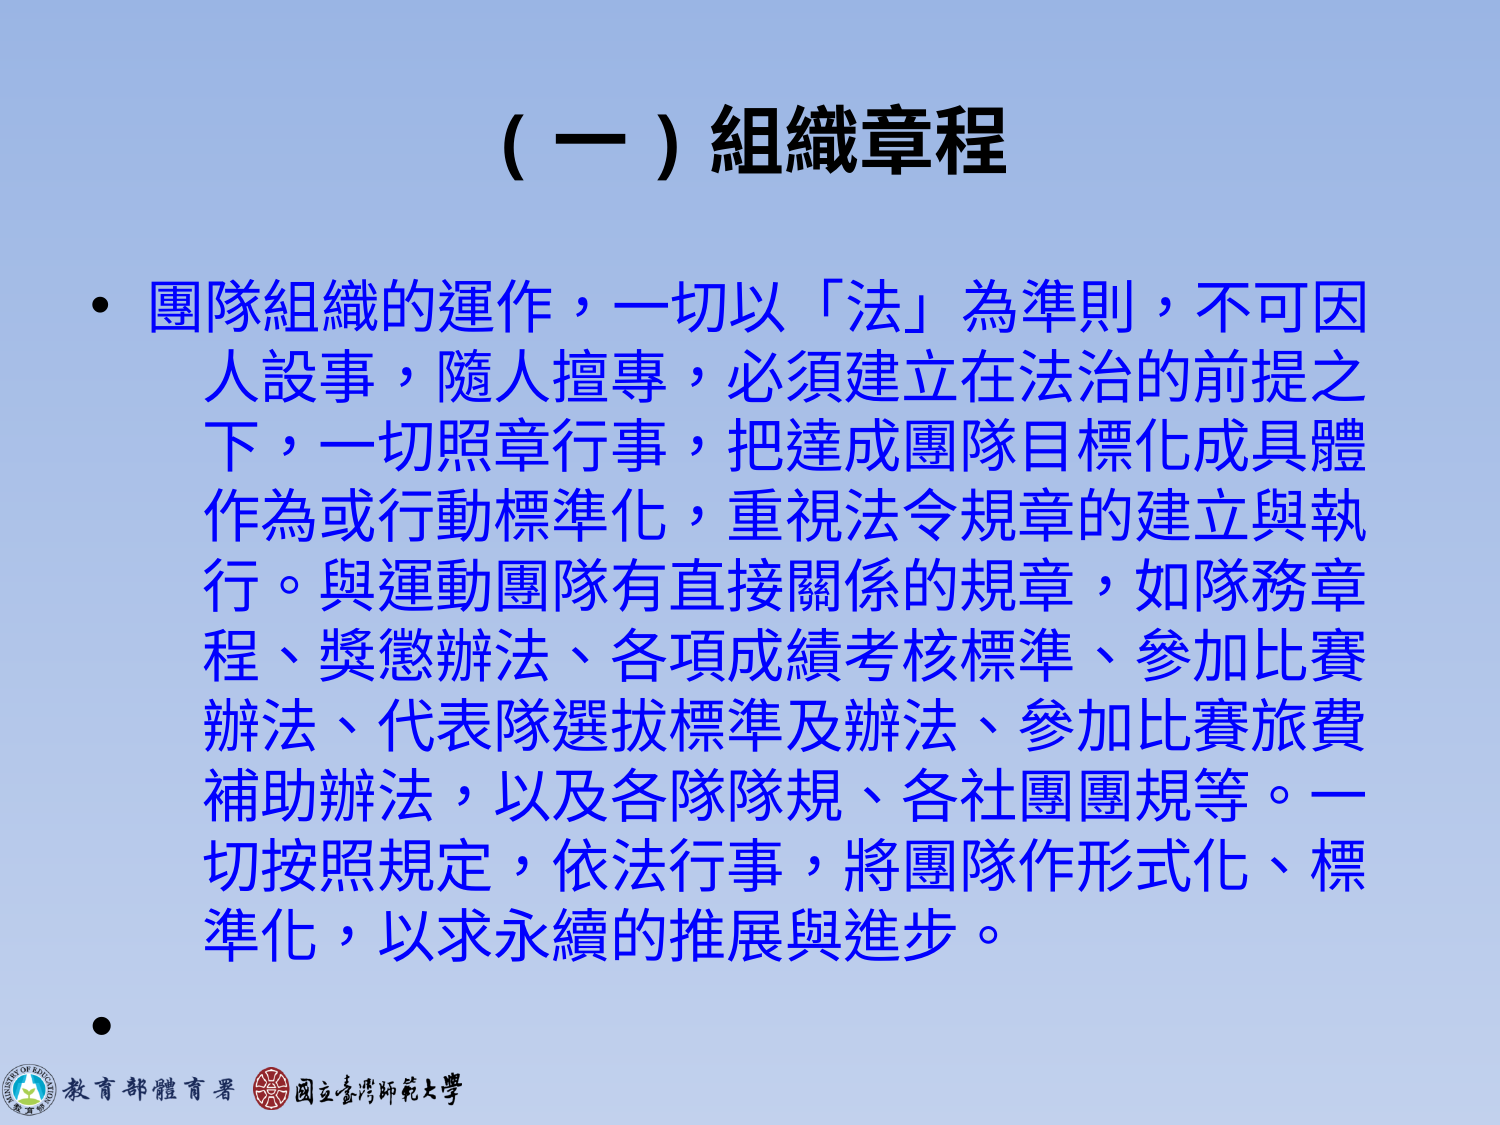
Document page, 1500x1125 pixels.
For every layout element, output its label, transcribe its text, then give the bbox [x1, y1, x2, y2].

list 團隊組織的運作，一切以「法」為準則，不可因人設事，隨人擅專，必須建立在法治的前提之下，一切照章行事，把達成團隊目標化成具體作為或行動標準化，重視法令規章的建立與執行。與運動團隊有直接關係的規章，如隊務章程、獎懲辦法、各項成績考核標準、參加比賽辦法、代表隊選拔標準及辦法、參加比賽旅費補助辦法，以及各隊隊規、各社團團規等。一切按照規定，依法行事，將團隊作形式化、標準化，以求永續的推展與進步。 [75, 262, 1426, 1005]
title (一)組織章程 [75, 45, 1426, 233]
